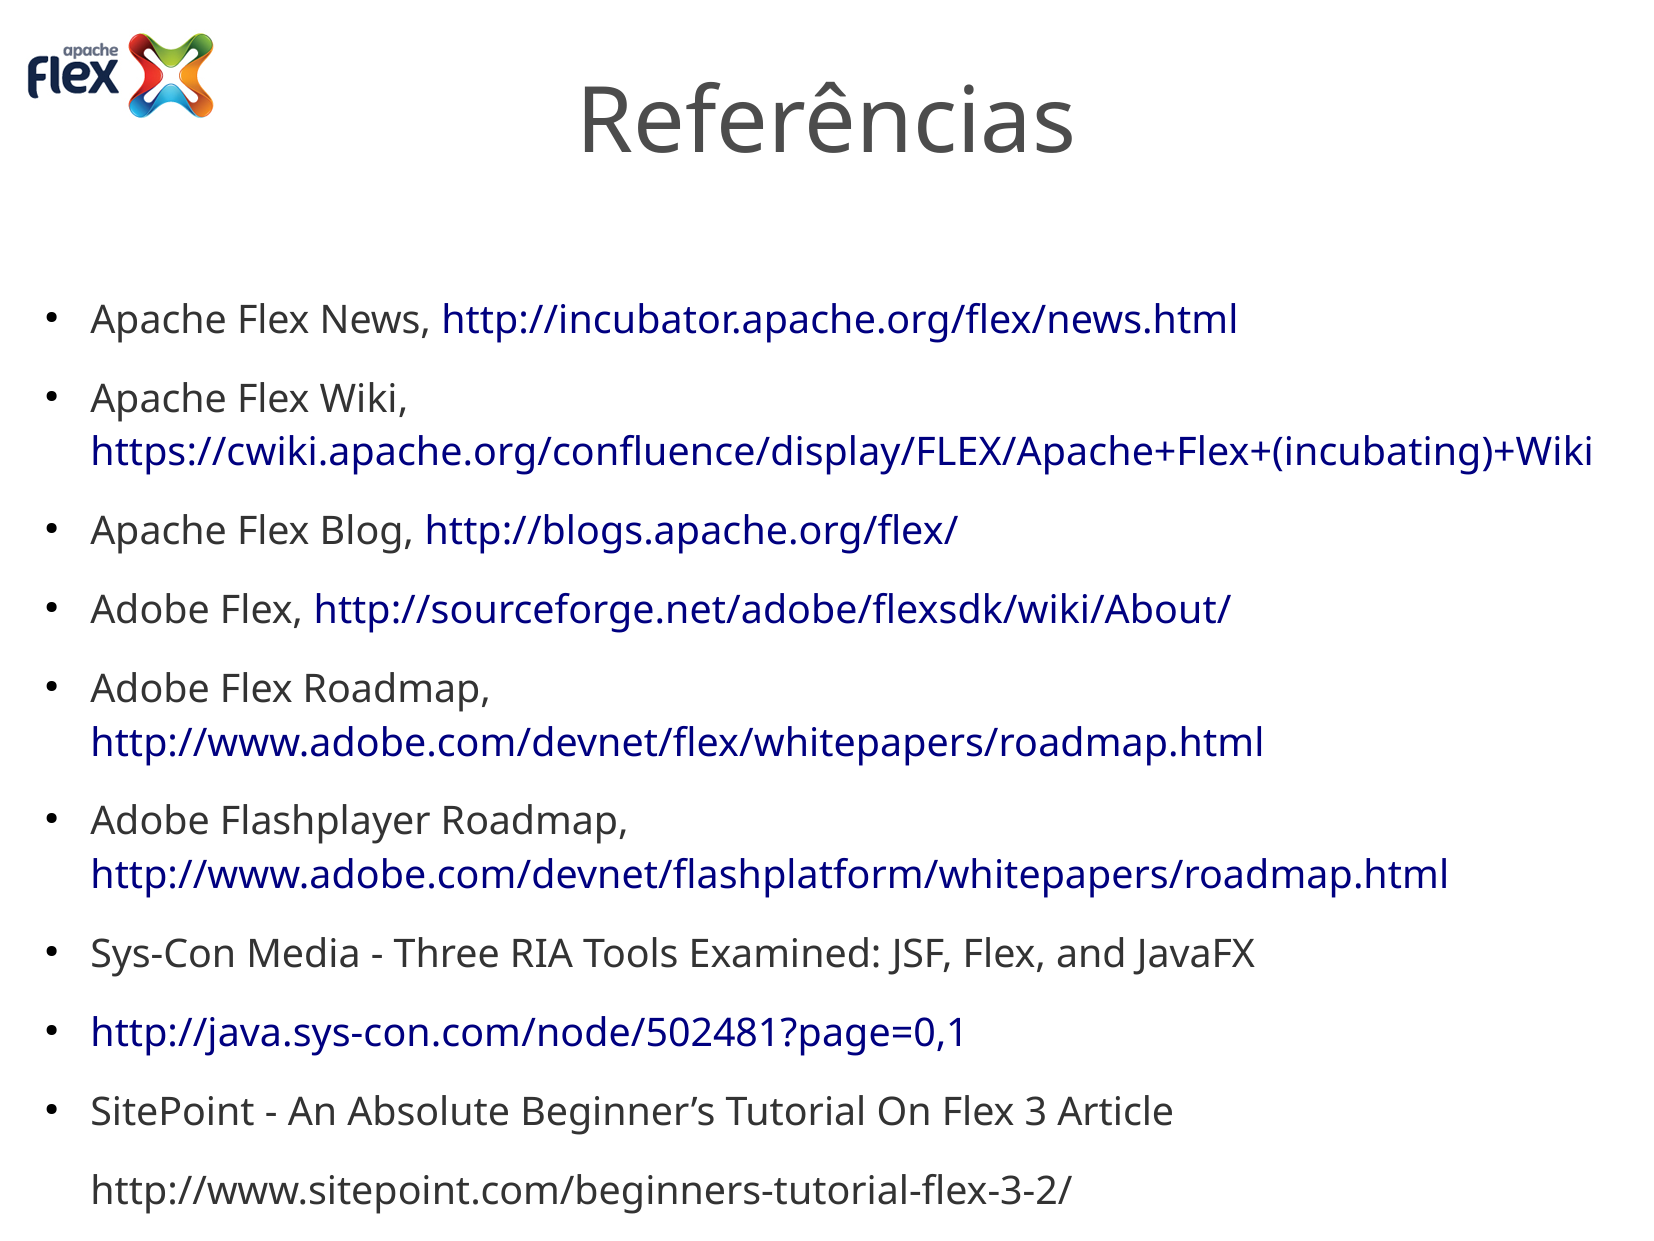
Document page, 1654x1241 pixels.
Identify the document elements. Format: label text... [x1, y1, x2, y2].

picture [25, 25, 215, 125]
title Referências [82, 56, 1571, 178]
list Apache Flex News, http://incubator.apache.org/flex/news.html Apache Flex Wiki,https://cwiki.apache.org/confluence/display/FLEX/Apache+Flex+(incubating)+Wiki Apache Flex Blog, http://blogs.apache.org/flex/ Adobe Flex, http://sourceforge.net/adobe/flexsdk/wiki/About/ Adobe Flex Roadmap, http://www.adobe.com/devnet/flex/whitepapers/roadmap.html Adobe Flashplayer Roadmap, http://www.adobe.com/devnet/flashplatform/whitepapers/roadmap.html Sys-Con Media - Three RIA Tools Examined: JSF, Flex, and JavaFX http://java.sys-con.com/node/502481?page=0,1 SitePoint - An Absolute Beginner’s Tutorial On Flex 3 Article http://www.sitepoint.com/beginners-tutorial-flex-3-2/ [29, 212, 1625, 1223]
